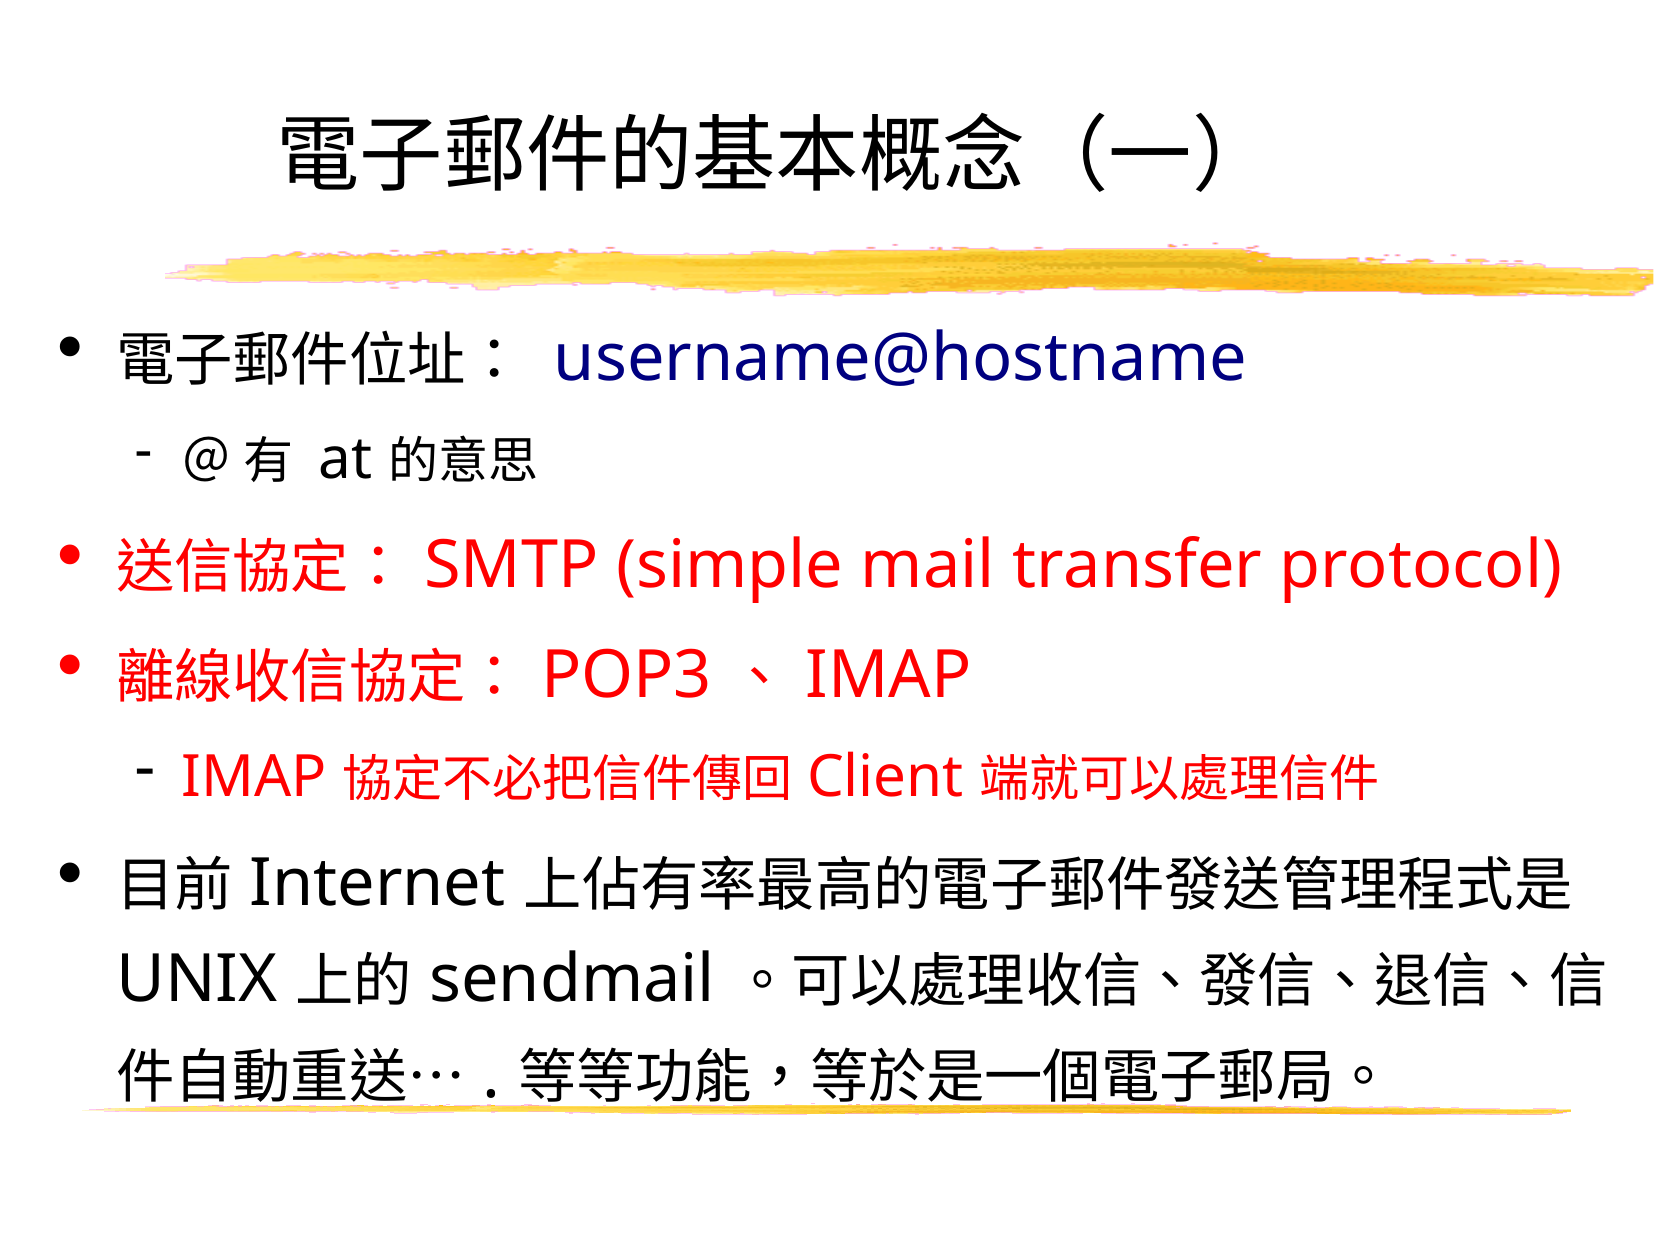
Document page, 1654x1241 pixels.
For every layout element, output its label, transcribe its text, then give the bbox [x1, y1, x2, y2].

list 電子郵件位址： username@hostname ＠ 有 at的意思 送信協定：SMTP (simple mail transfer protocol) 離線收信協定：POP3、IMAP IMAP協定不必把信件傳回Client端就可以處理信件 目前Internet上佔有率最高的電子郵件發送管理程式是UNIX上的sendmail。可以處理收信、發信、退信、信件自動重送….等等功能，等於是一個電子郵局。 [60, 303, 1618, 1191]
picture [165, 237, 1654, 308]
title 電子郵件的基本概念（一） [73, 41, 1479, 249]
